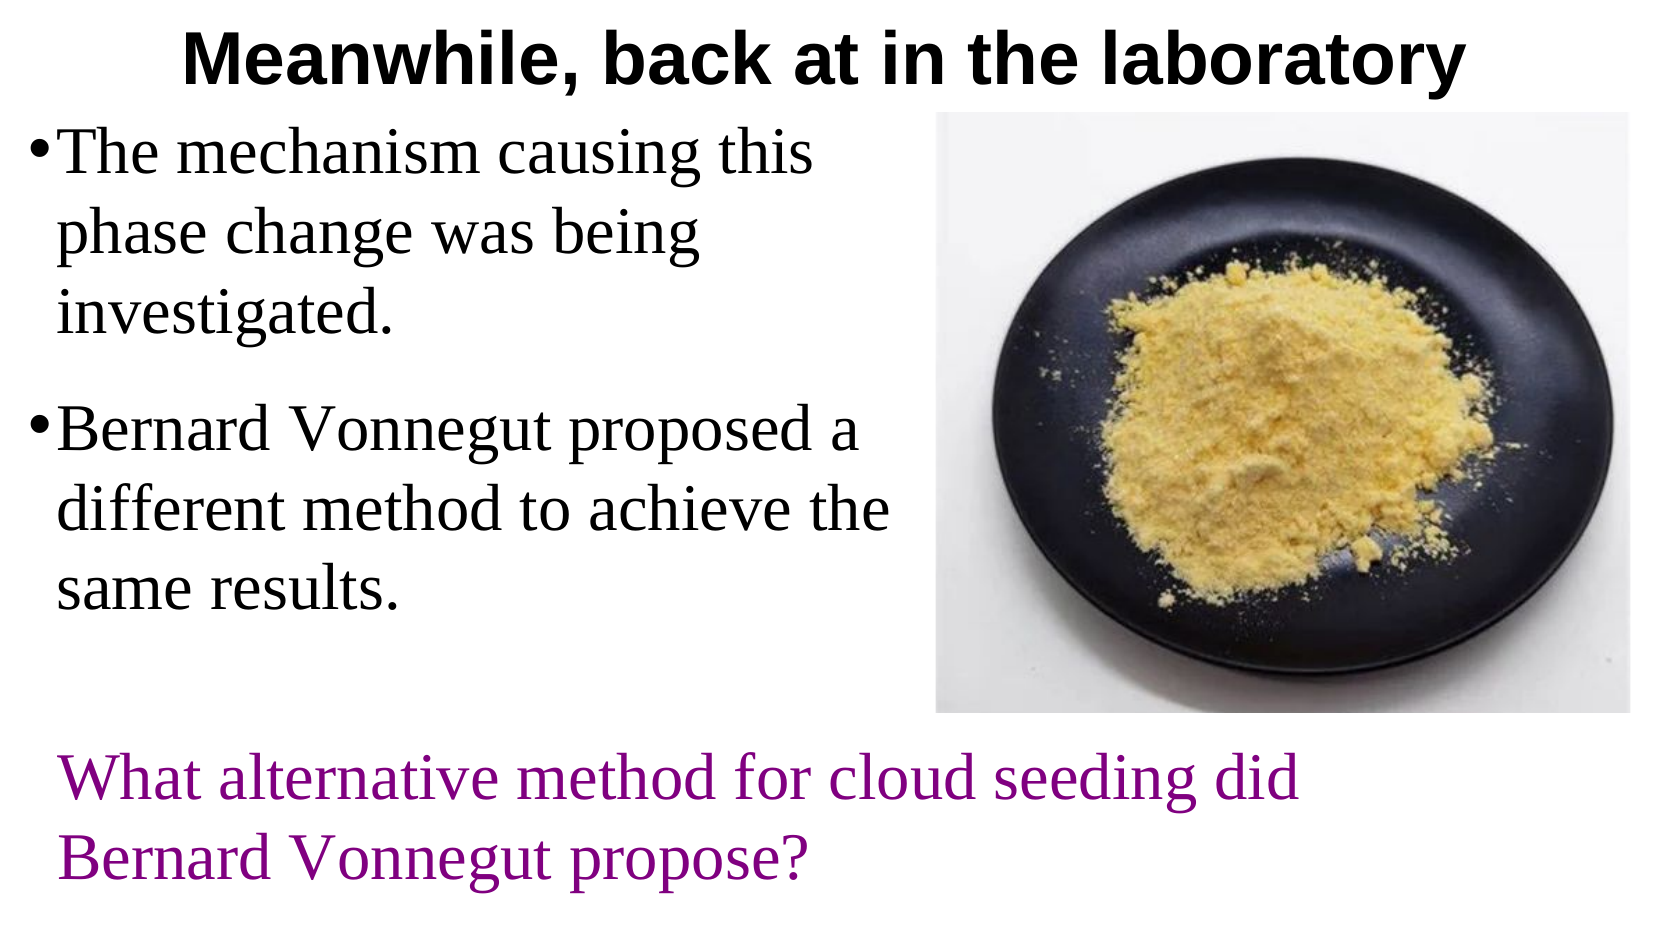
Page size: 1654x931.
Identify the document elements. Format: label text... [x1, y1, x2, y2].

title Meanwhile, back at in the laboratory [0, 8, 1651, 101]
picture [935, 112, 1631, 713]
text_box What alternative method for cloud seeding did Bernard Vonnegut propose? [42, 725, 1546, 901]
list The mechanism causing this phase change was being investigated. Bernard Vonnegut proposed a different method to achieve the same results. [13, 99, 989, 676]
